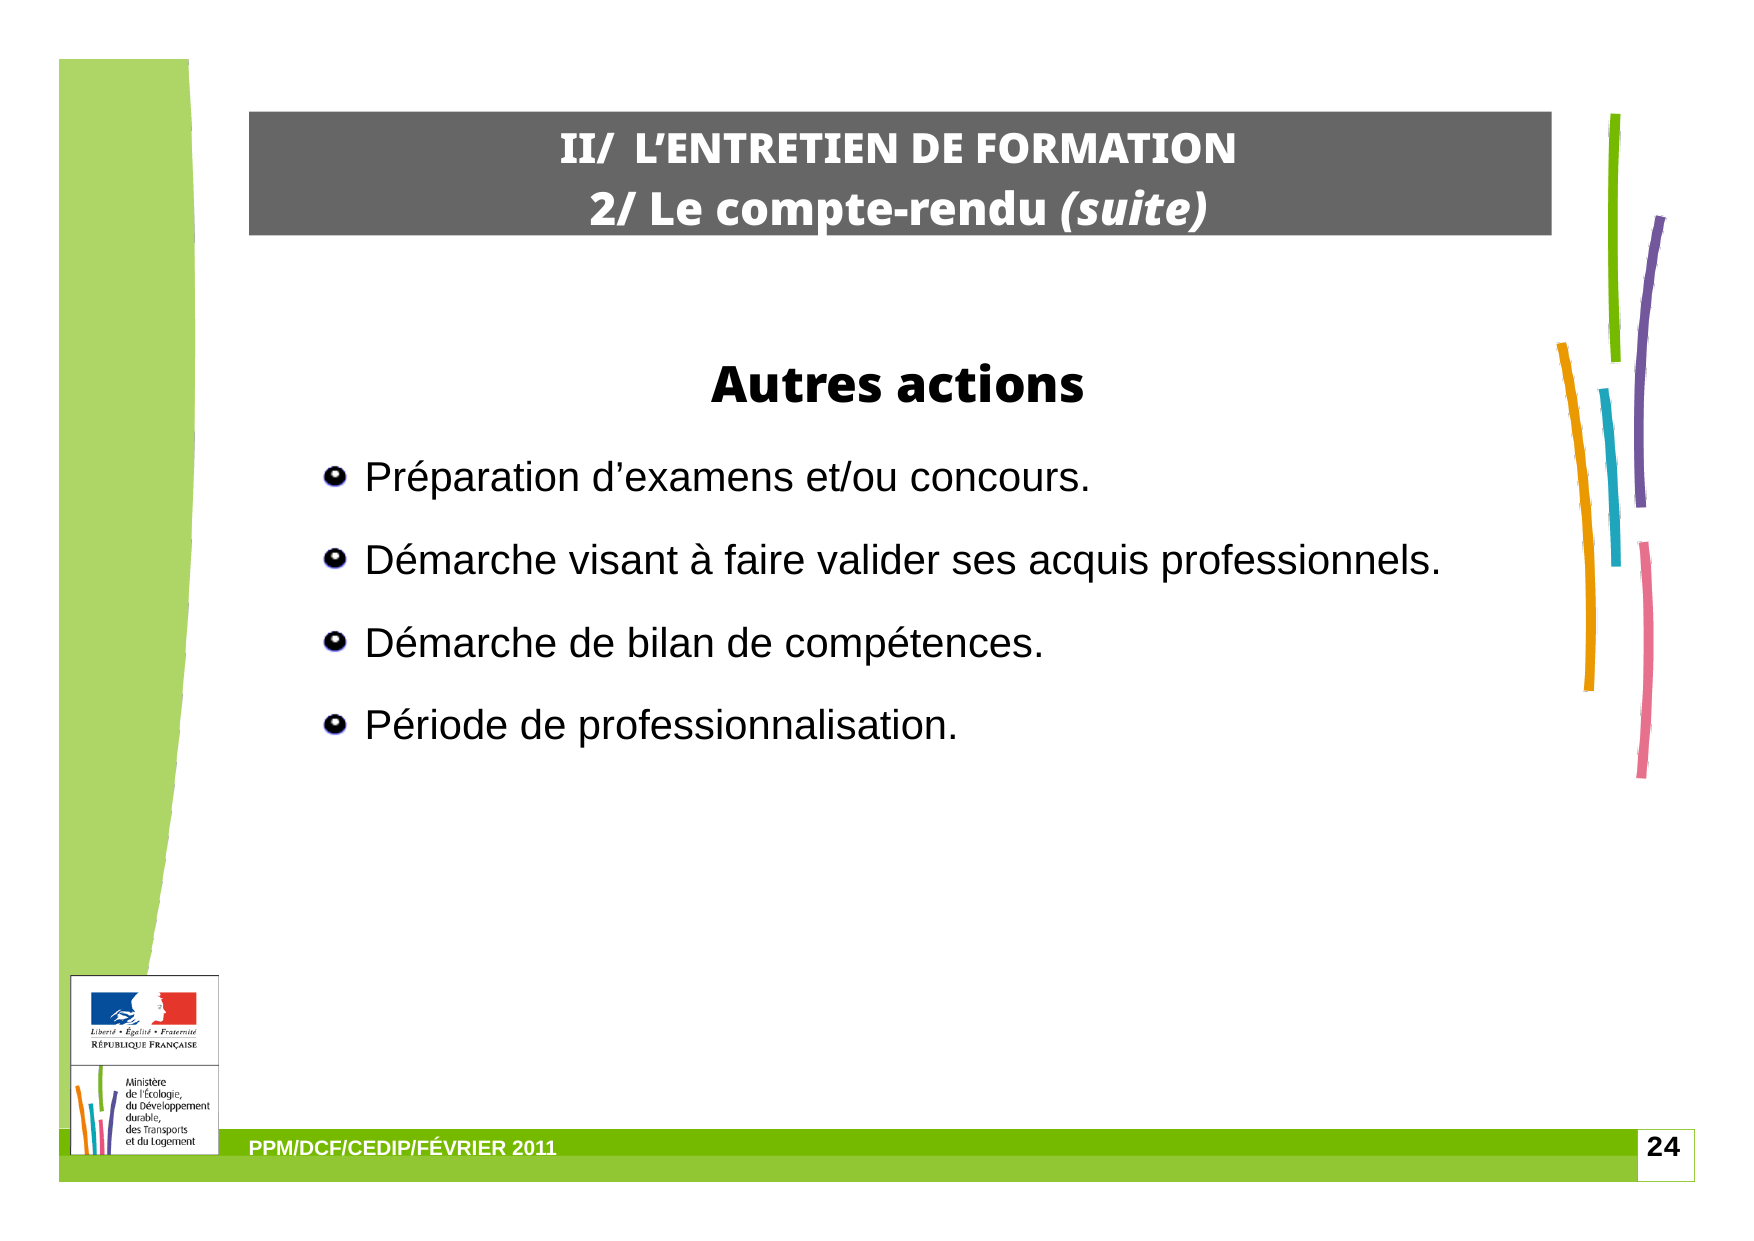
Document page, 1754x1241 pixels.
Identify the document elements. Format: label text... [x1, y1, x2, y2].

text_box Autres actions Préparation d’examens et/ou concours. Démarche visant à faire valider ses acquis professionnels. Démarche de bilan de compétences. Période de professionnalisation. [249, 342, 1548, 759]
picture [59, 59, 1695, 1182]
text_box II/ L’ENTRETIEN DE FORMATION 2/ Le compte-rendu (suite) [247, 111, 1551, 251]
text_box PPM/DCF/CEDIP/FÉVRIER 2011 [233, 1129, 592, 1169]
